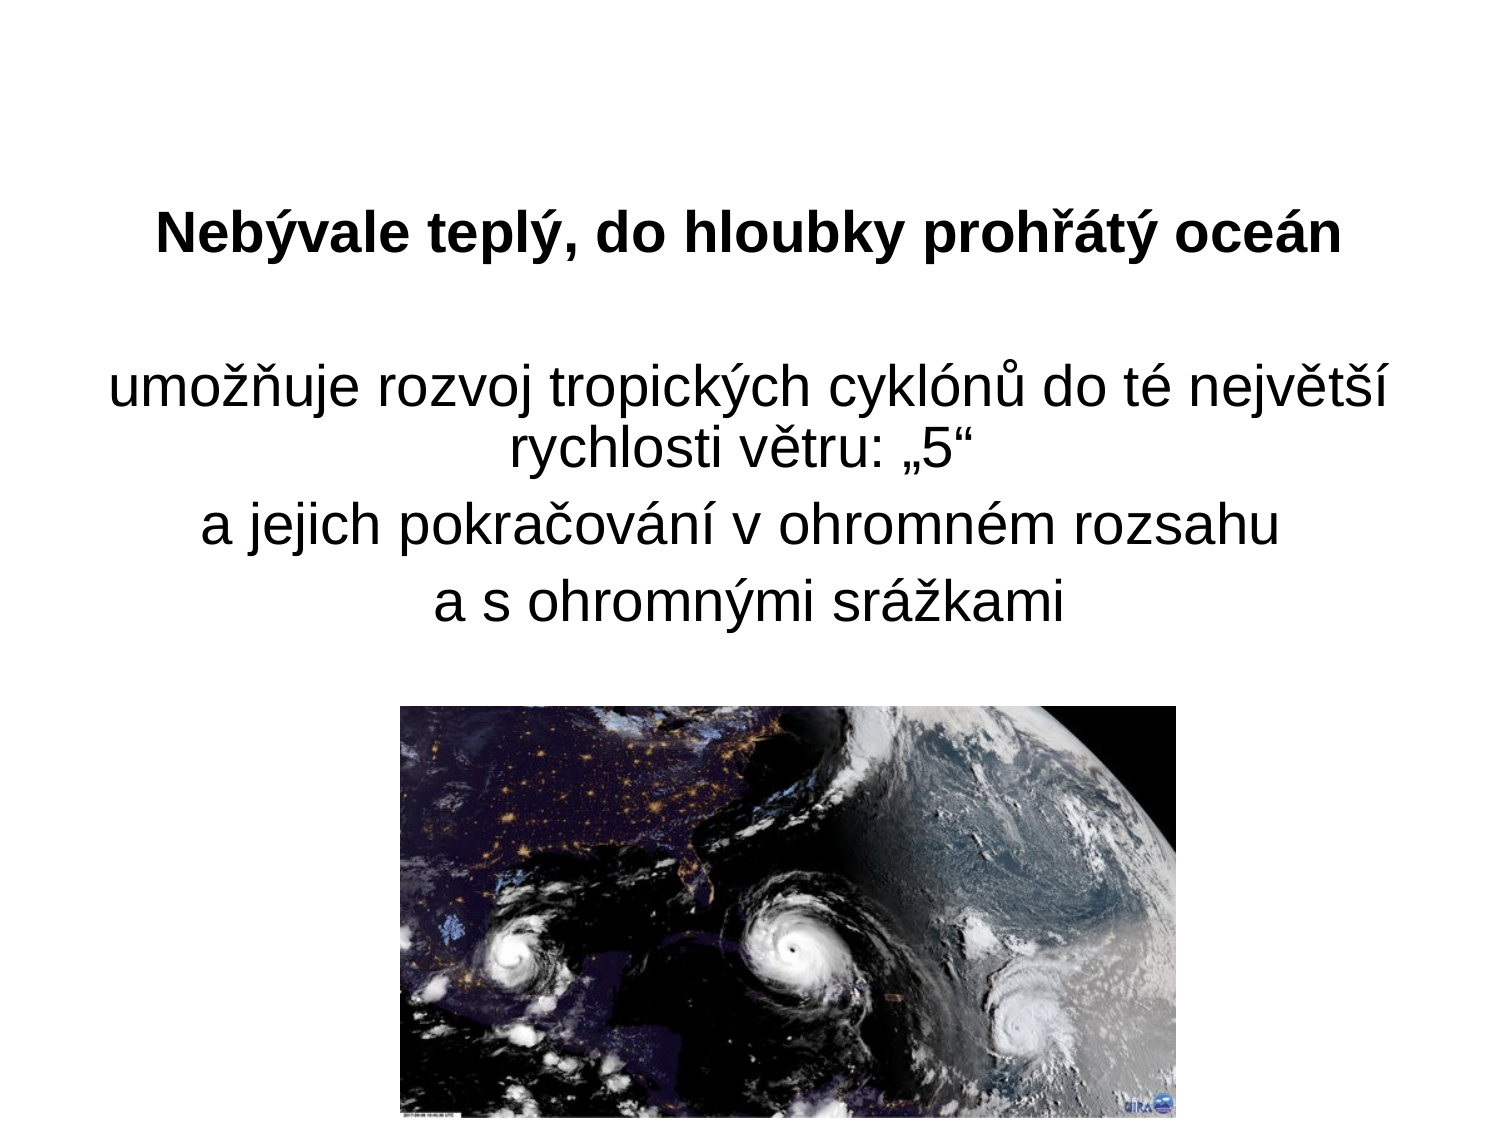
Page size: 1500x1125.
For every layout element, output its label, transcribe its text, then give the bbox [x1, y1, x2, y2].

subtitle Nebývale teplý, do hloubky prohřátý oceán umožňuje rozvoj tropických cyklónů do té největší rychlosti větru: „5“ a jejich pokračování v ohromném rozsahu a s ohromnými srážkami [75, 21, 1425, 915]
picture [400, 706, 1176, 1118]
